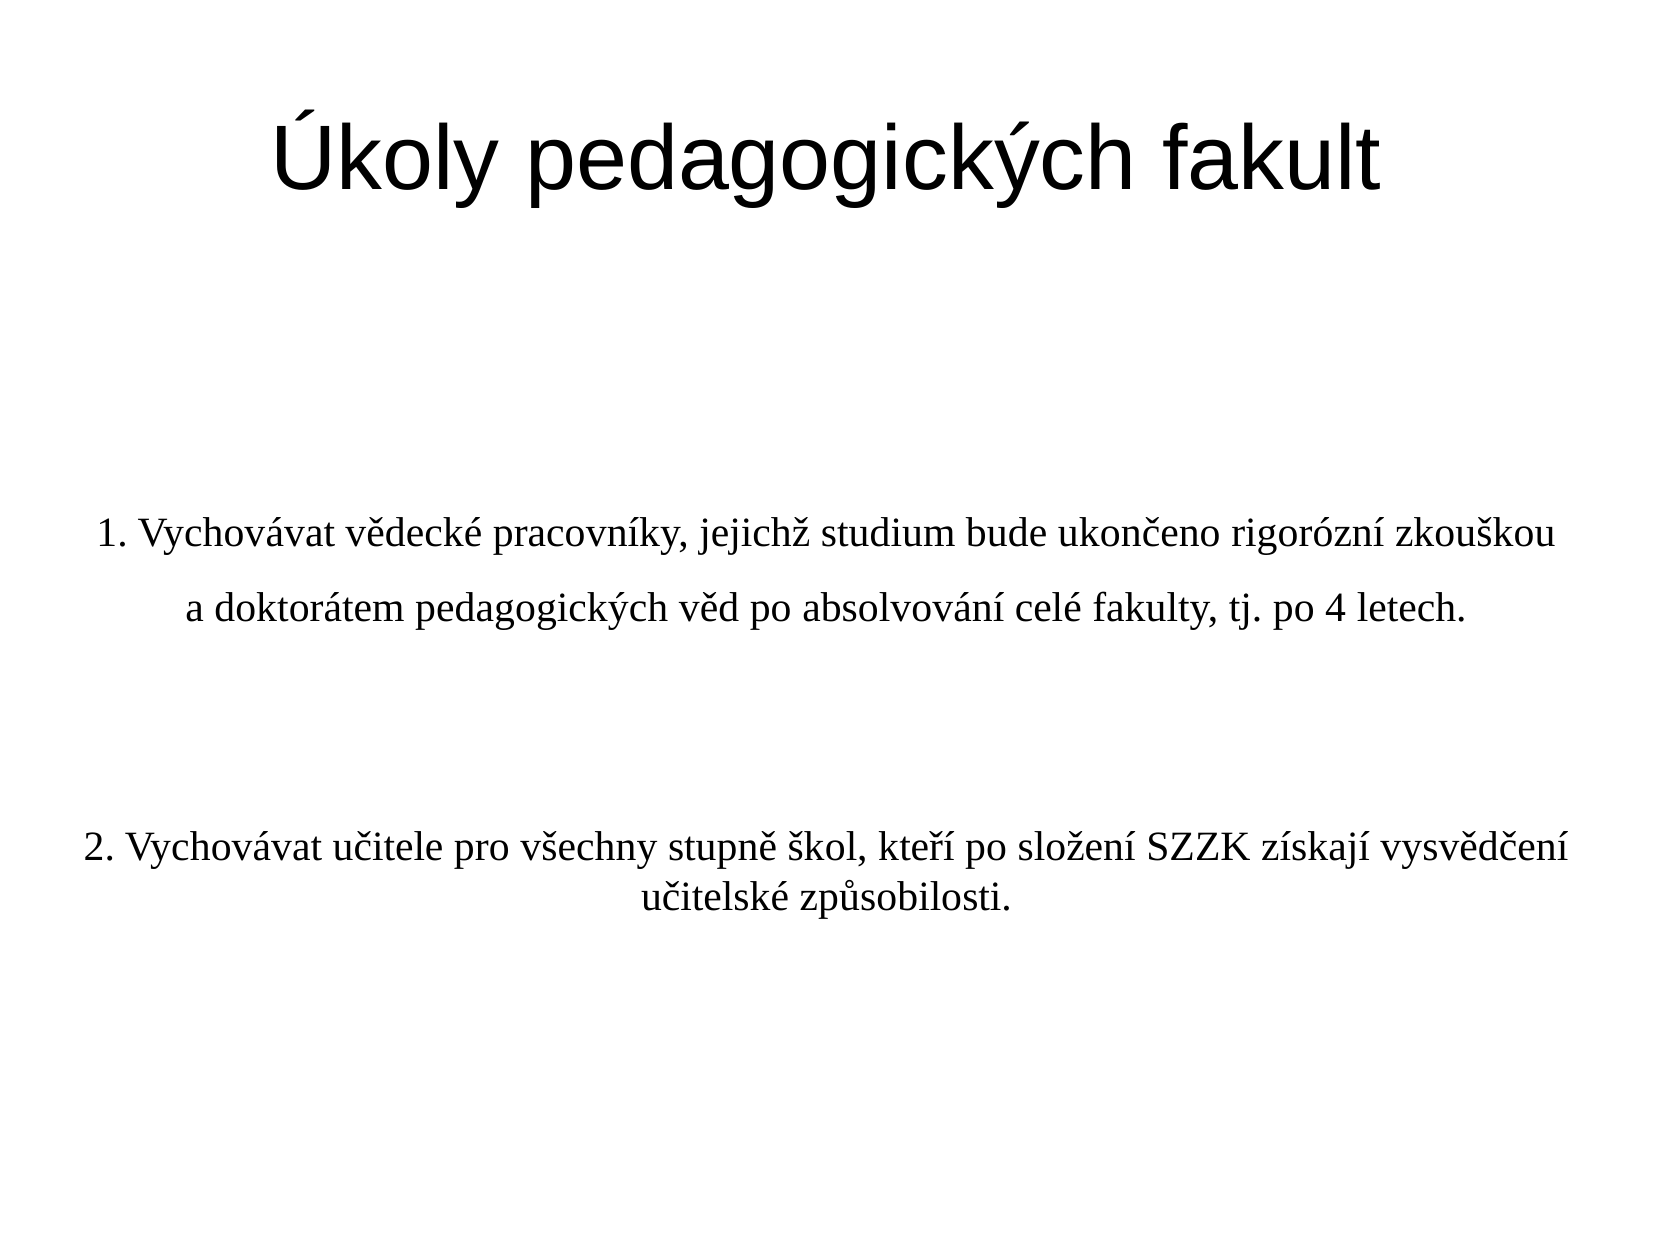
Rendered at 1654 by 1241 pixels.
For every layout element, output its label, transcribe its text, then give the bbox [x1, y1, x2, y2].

title Úkoly pedagogických fakult [82, 56, 1571, 250]
subtitle 1. Vychovávat vědecké pracovníky, jejichž studium bude ukončeno rigorózní zkouškou a doktorátem pedagogických věd po absolvování celé fakulty, tj. po 4 letech. 2. Vychovávat učitele pro všechny stupně škol, kteří po složení SZZK získají vysvědčení učitelské způsobilosti. [82, 297, 1571, 1102]
